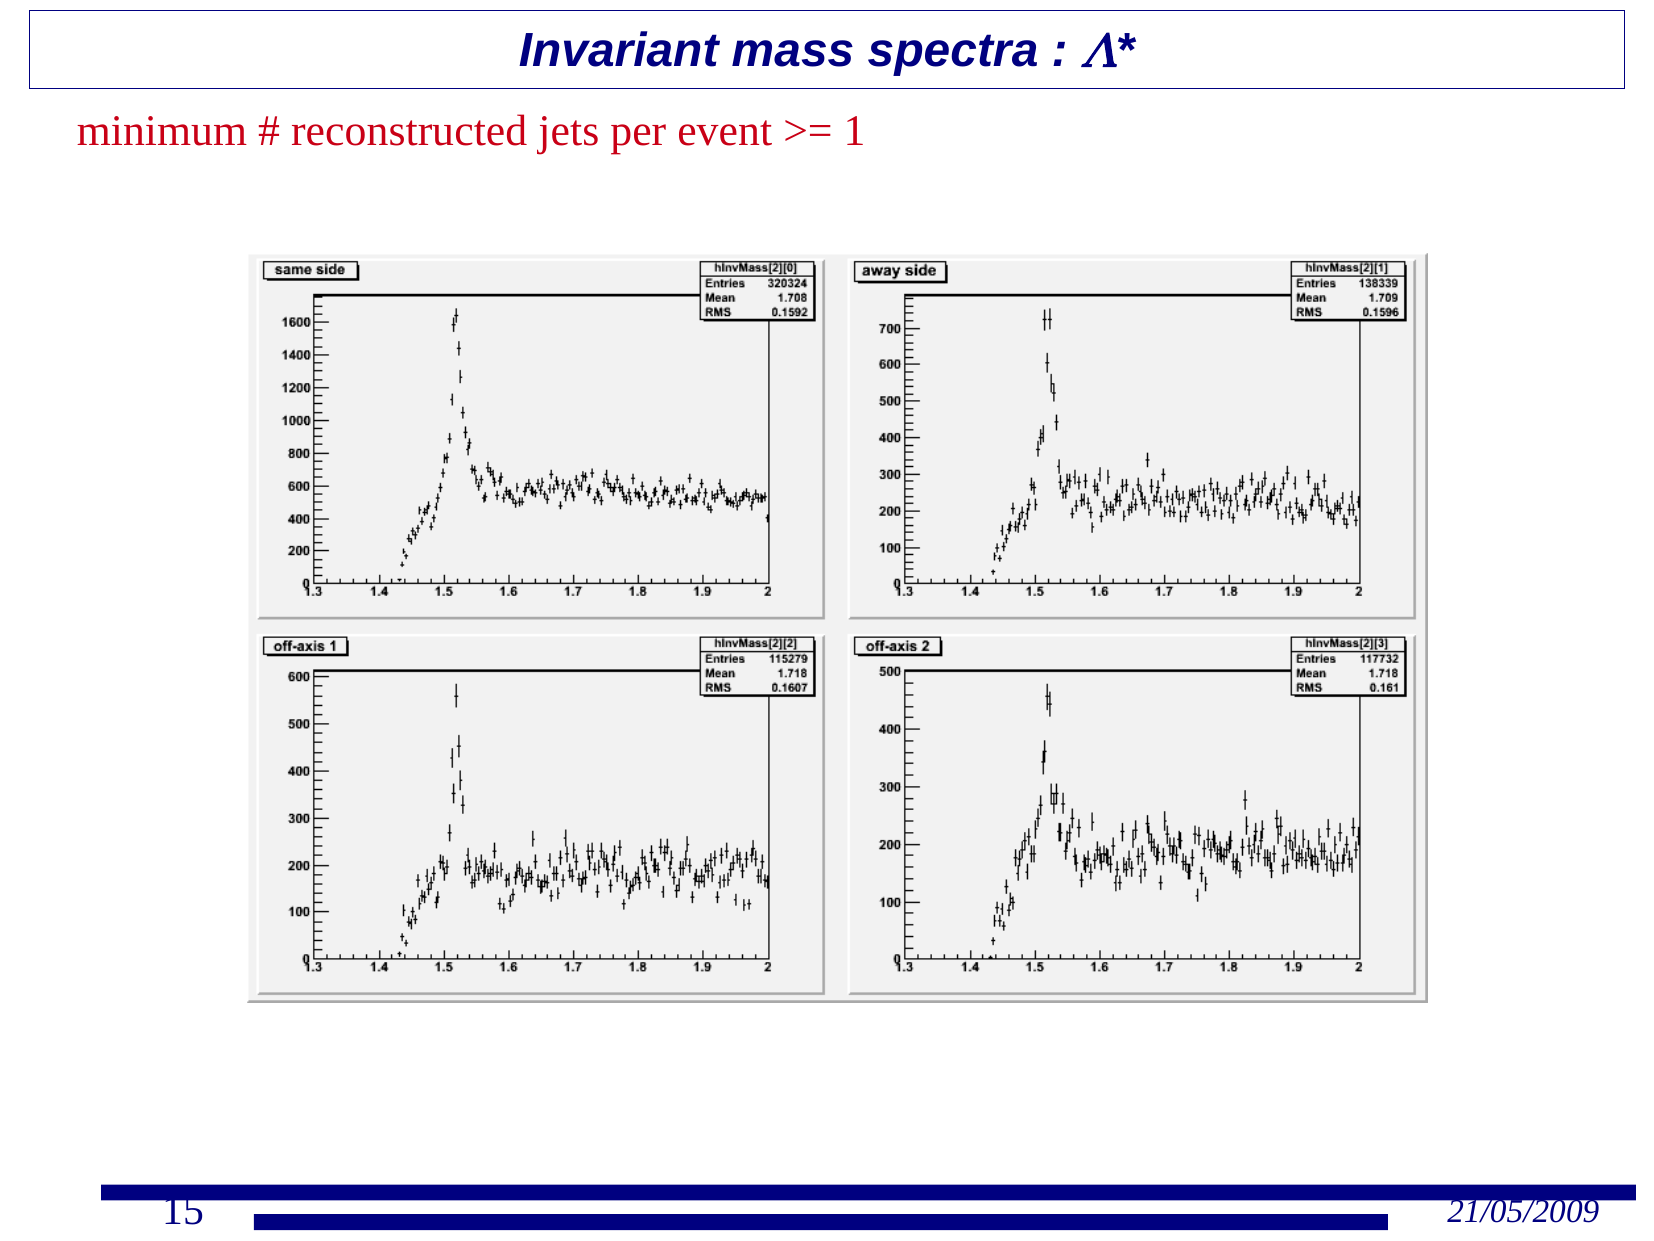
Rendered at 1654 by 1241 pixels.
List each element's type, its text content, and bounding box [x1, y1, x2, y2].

text_box 15 [124, 1187, 243, 1241]
list minimum # reconstructed jets per event >= 1 [59, 106, 1595, 341]
title Invariant mass spectra : * [29, 10, 1625, 89]
picture [246, 341, 1428, 1003]
